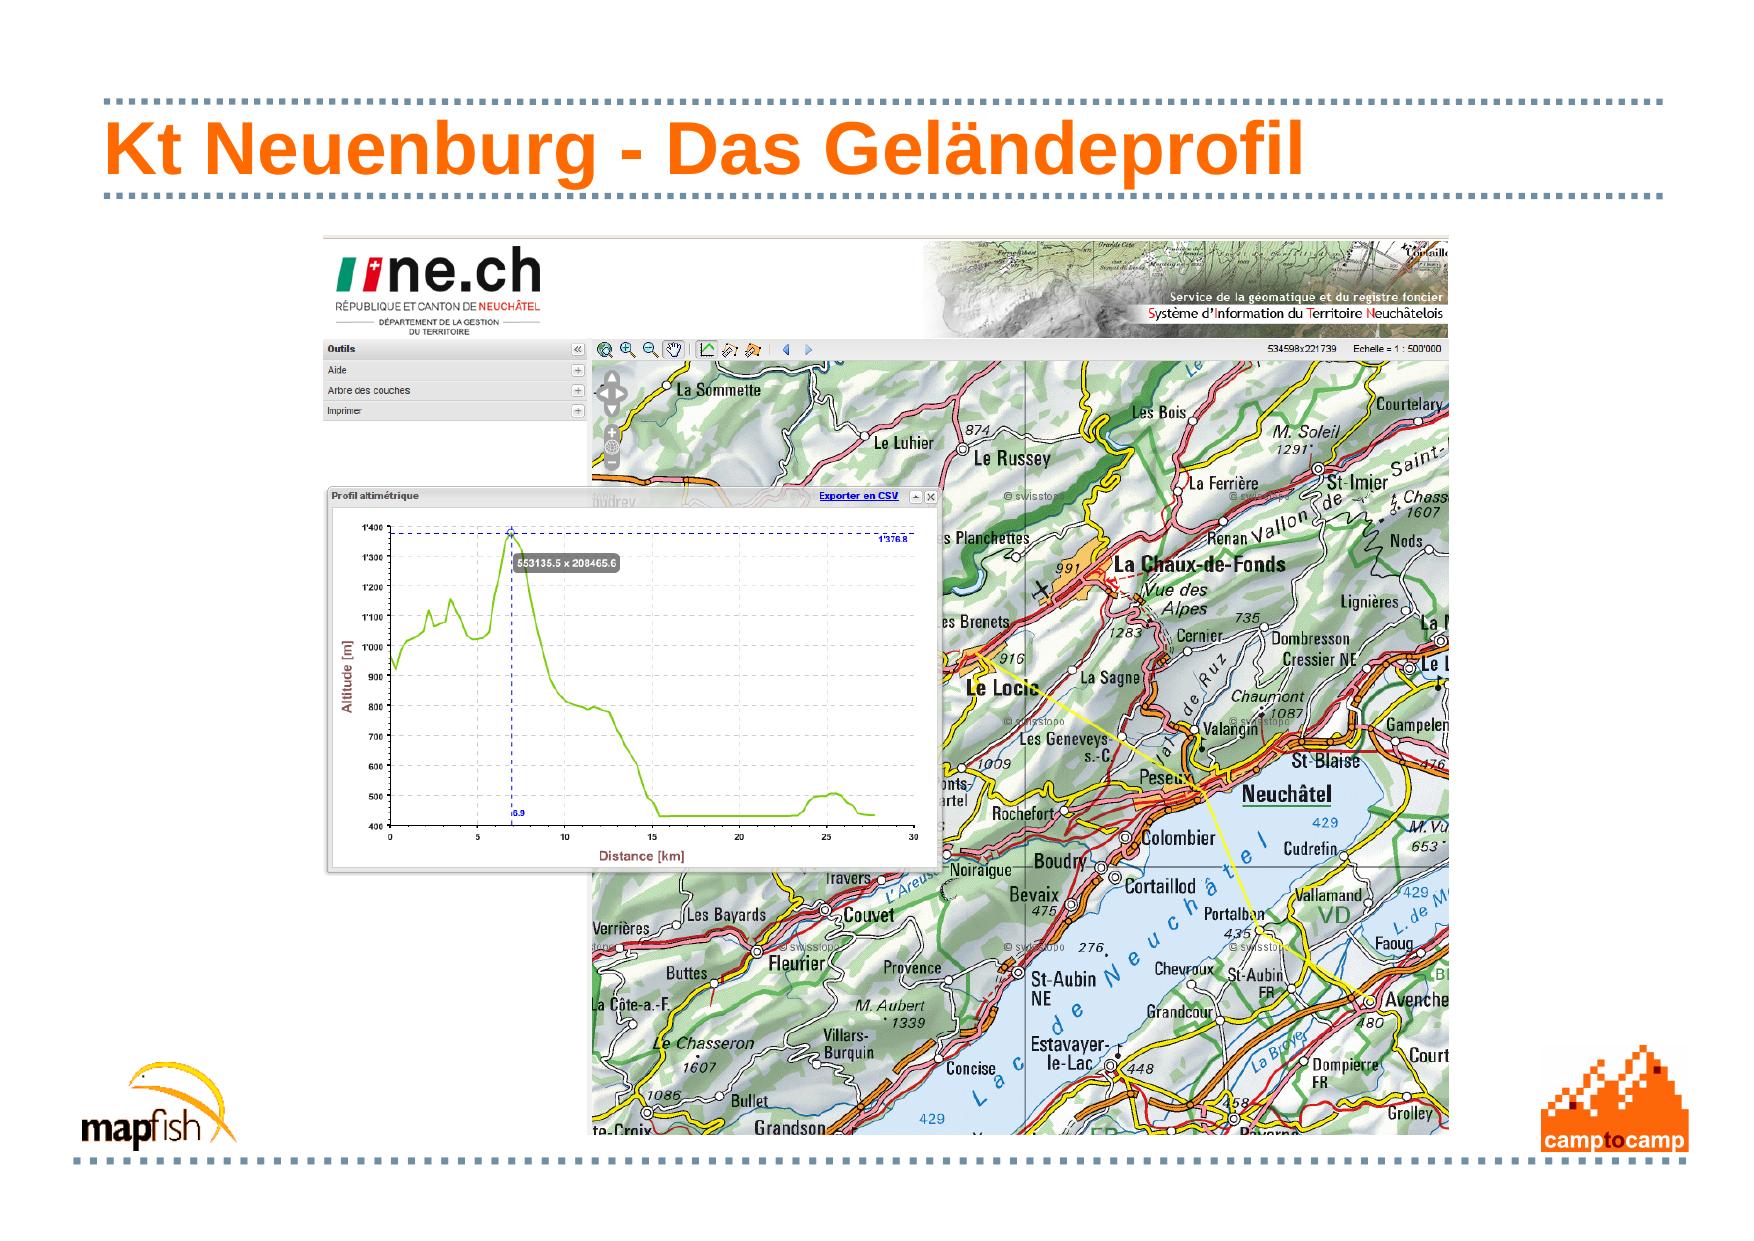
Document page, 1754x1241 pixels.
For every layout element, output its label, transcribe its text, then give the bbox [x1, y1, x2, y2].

picture [82, 1062, 237, 1151]
picture [323, 234, 1449, 1135]
title Kt Neuenburg - Das Geländeprofil [103, 104, 1660, 193]
picture [1541, 1045, 1689, 1152]
